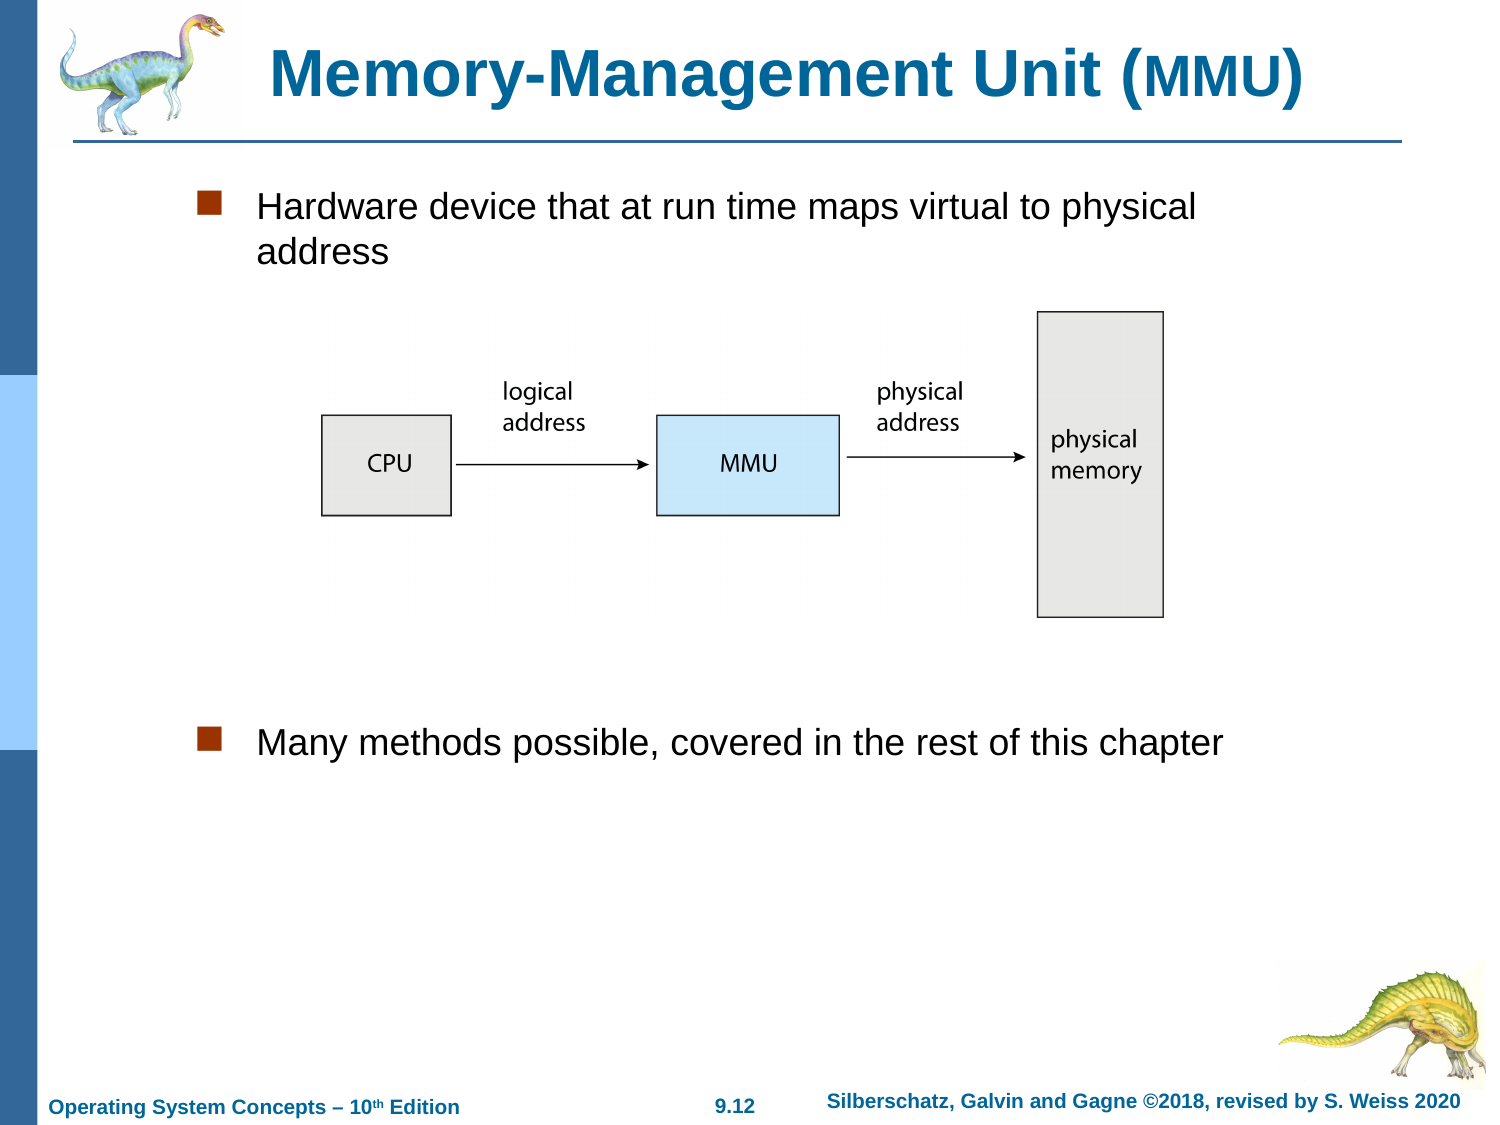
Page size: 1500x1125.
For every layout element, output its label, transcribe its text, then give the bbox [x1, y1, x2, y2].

picture [46, 0, 243, 149]
list Hardware device that at run time maps virtual to physical address Many methods possible, covered in the rest of this chapter [185, 174, 1301, 911]
picture [321, 311, 1164, 618]
title Memory-Management Unit (MMU) [144, 23, 1431, 118]
picture [1275, 959, 1486, 1090]
